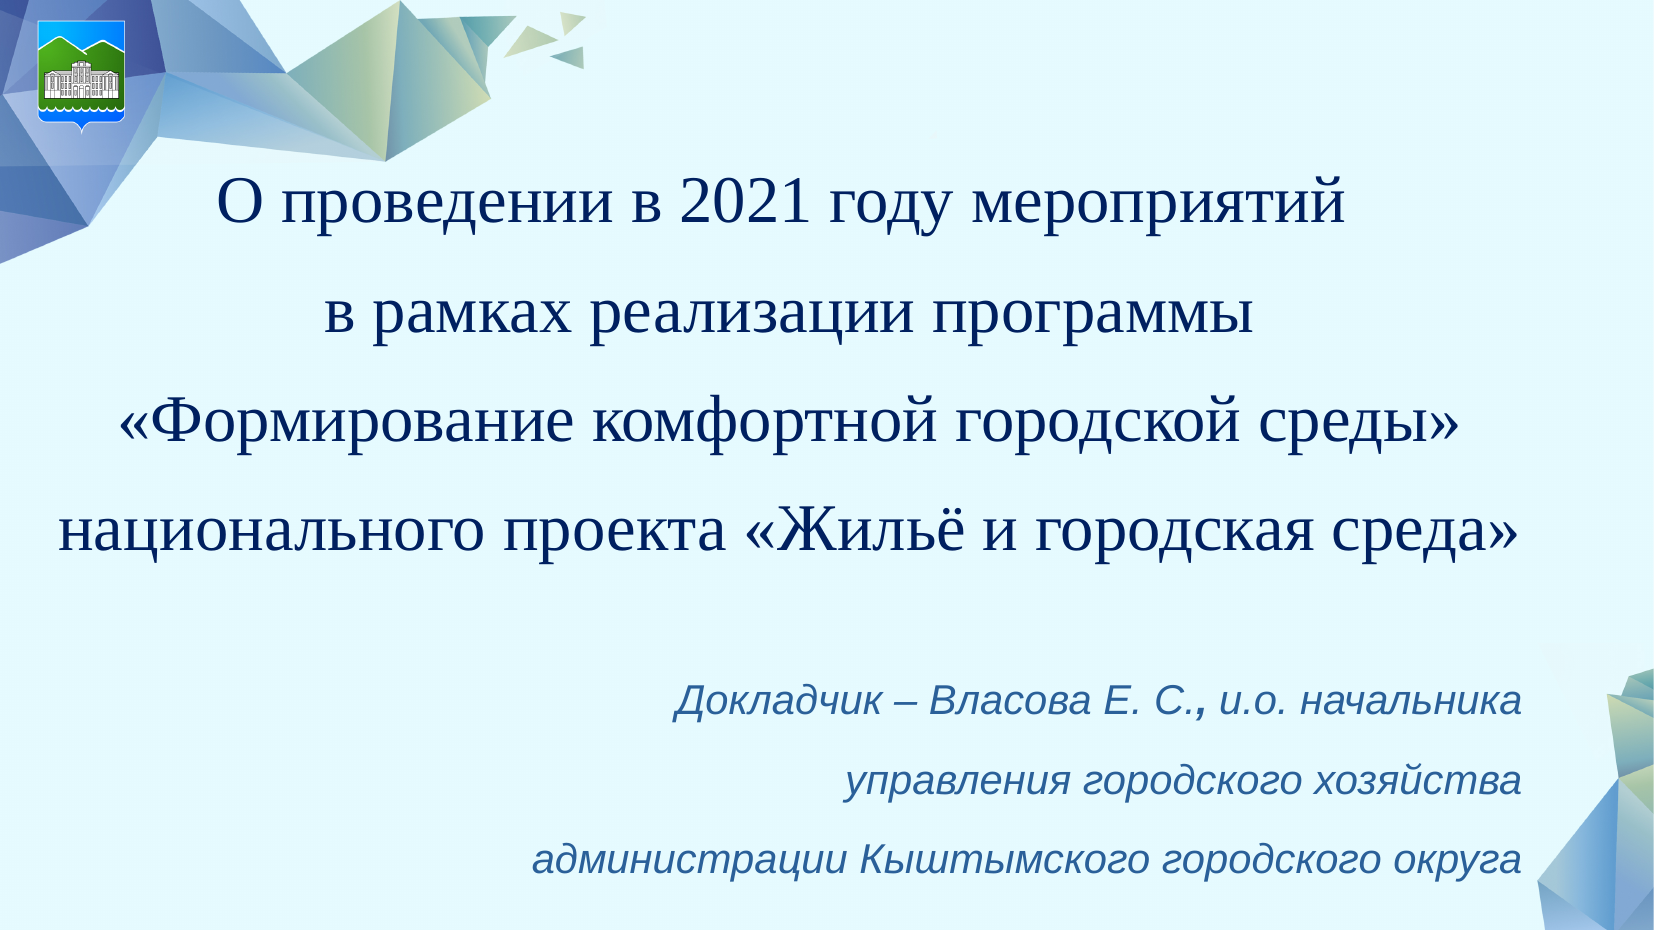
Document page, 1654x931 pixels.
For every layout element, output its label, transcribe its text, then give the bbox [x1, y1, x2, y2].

subtitle О проведении в 2021 году мероприятий в рамках реализации программы «Формирование комфортной городской среды» национального проекта «Жильё и городская среда» Докладчик – Власова Е. С., и.о. начальника управления городского хозяйства администрации Кыштымского городского округа [58, 153, 1525, 885]
picture [0, 0, 1654, 931]
